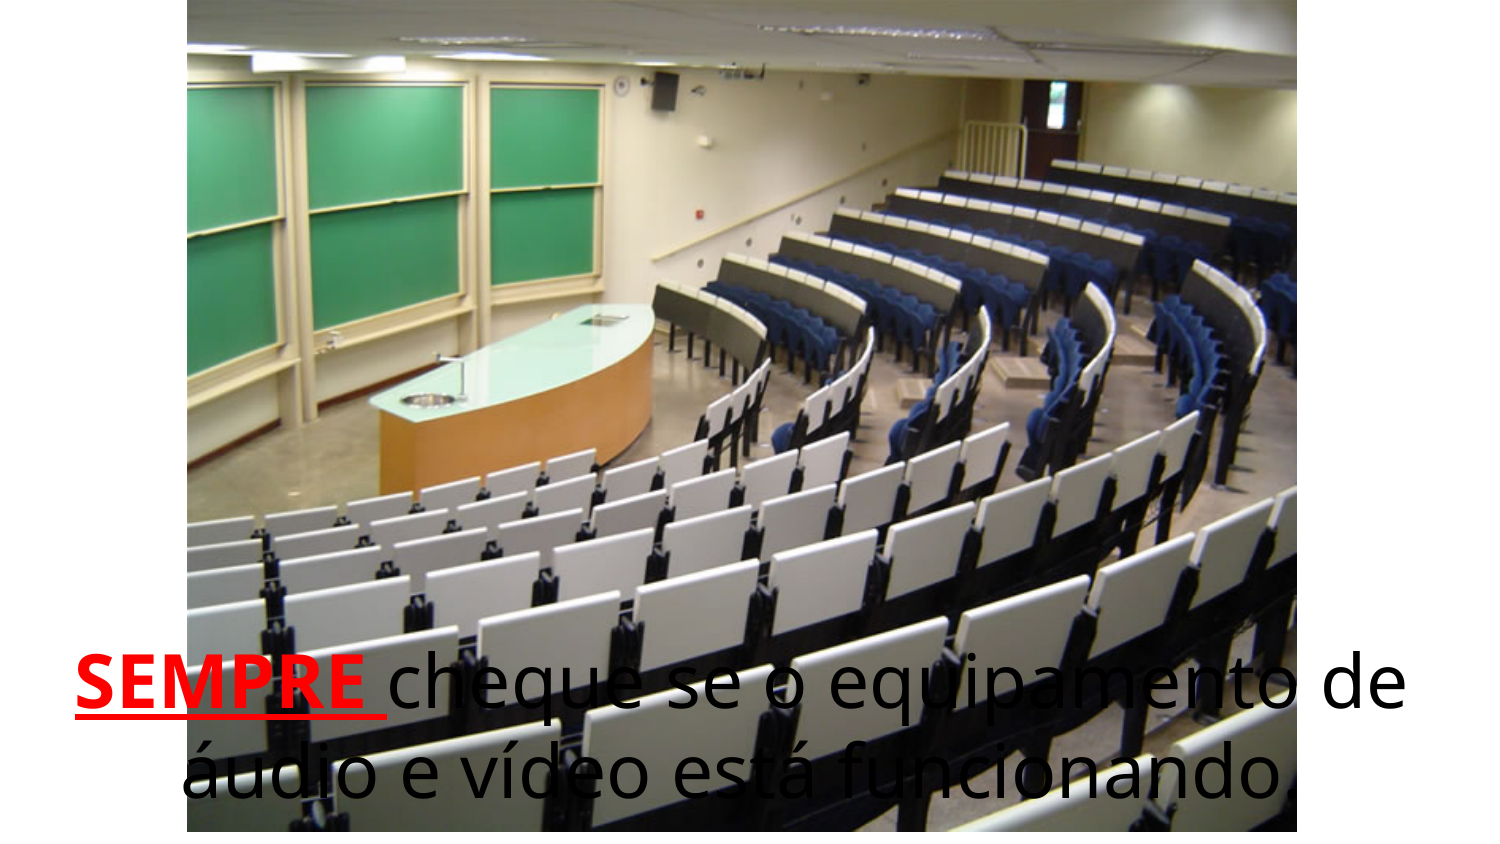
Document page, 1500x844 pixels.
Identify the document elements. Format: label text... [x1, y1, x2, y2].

picture [187, 0, 1297, 618]
list SEMPRE cheque se o equipamento de áudio e vídeo está funcionando. [43, 618, 1442, 832]
